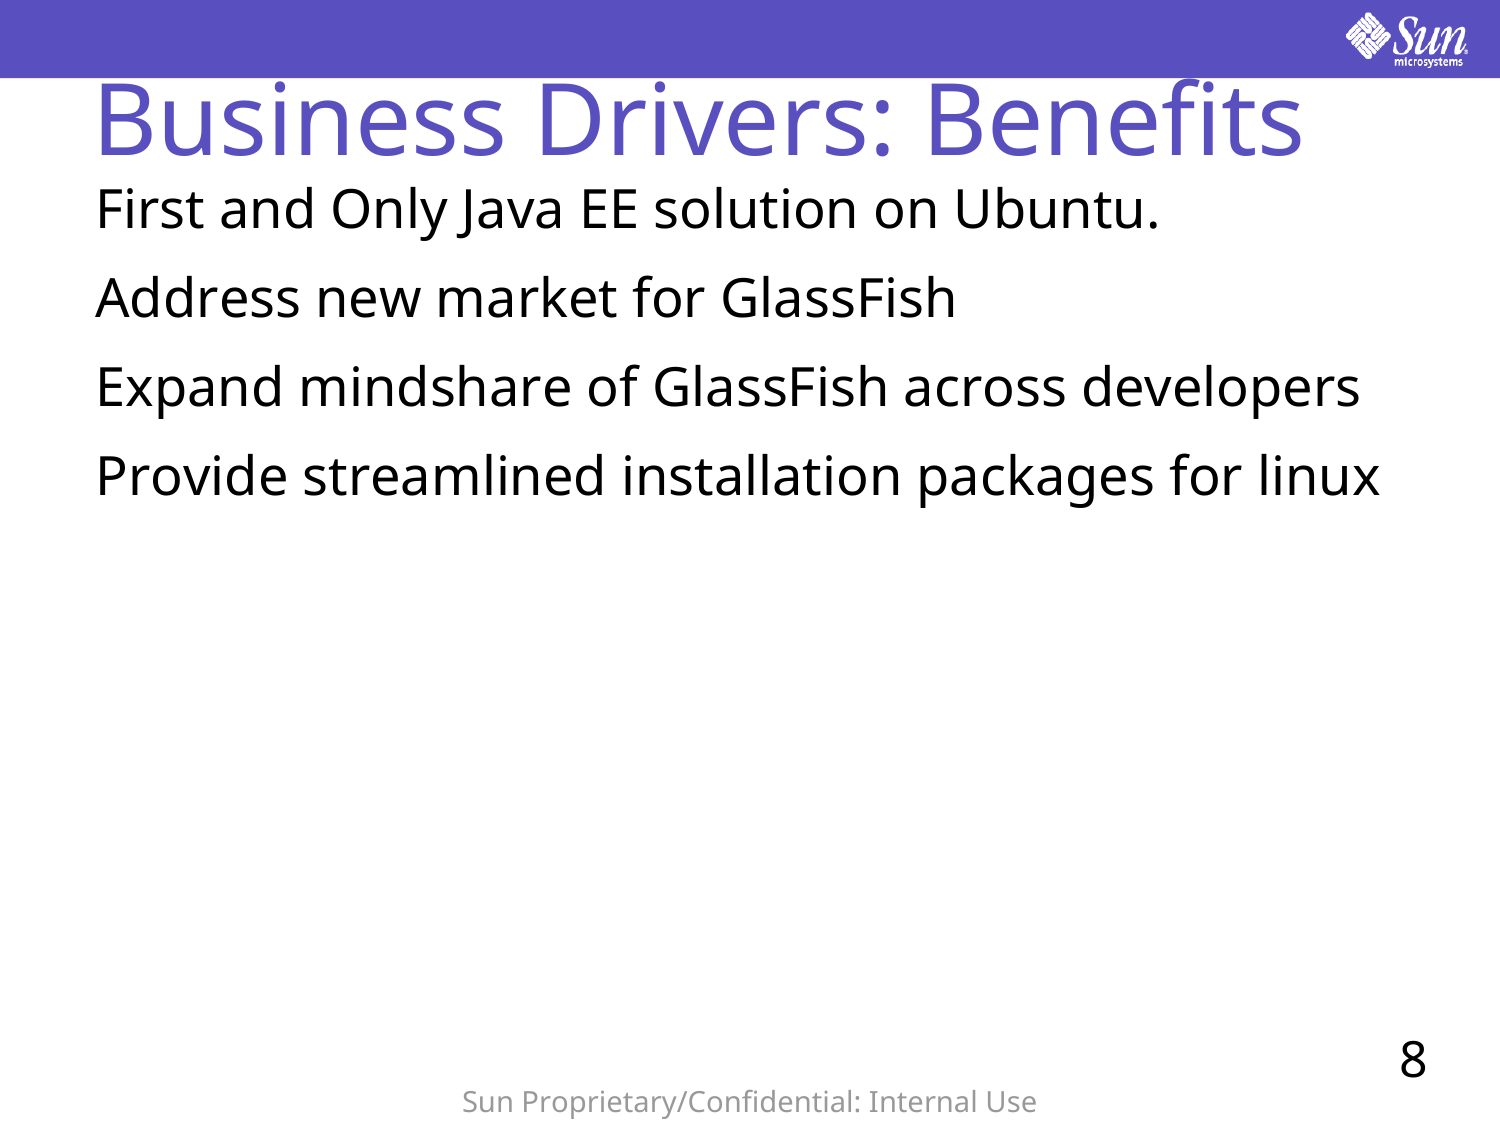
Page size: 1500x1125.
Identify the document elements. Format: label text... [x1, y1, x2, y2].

list First and Only Java EE solution on Ubuntu. Address new market for GlassFish Expand mindshare of GlassFish across developers Provide streamlined installation packages for linux [77, 170, 1440, 1125]
title Business Drivers: Benefits [93, 64, 1455, 177]
picture [1342, 8, 1471, 71]
